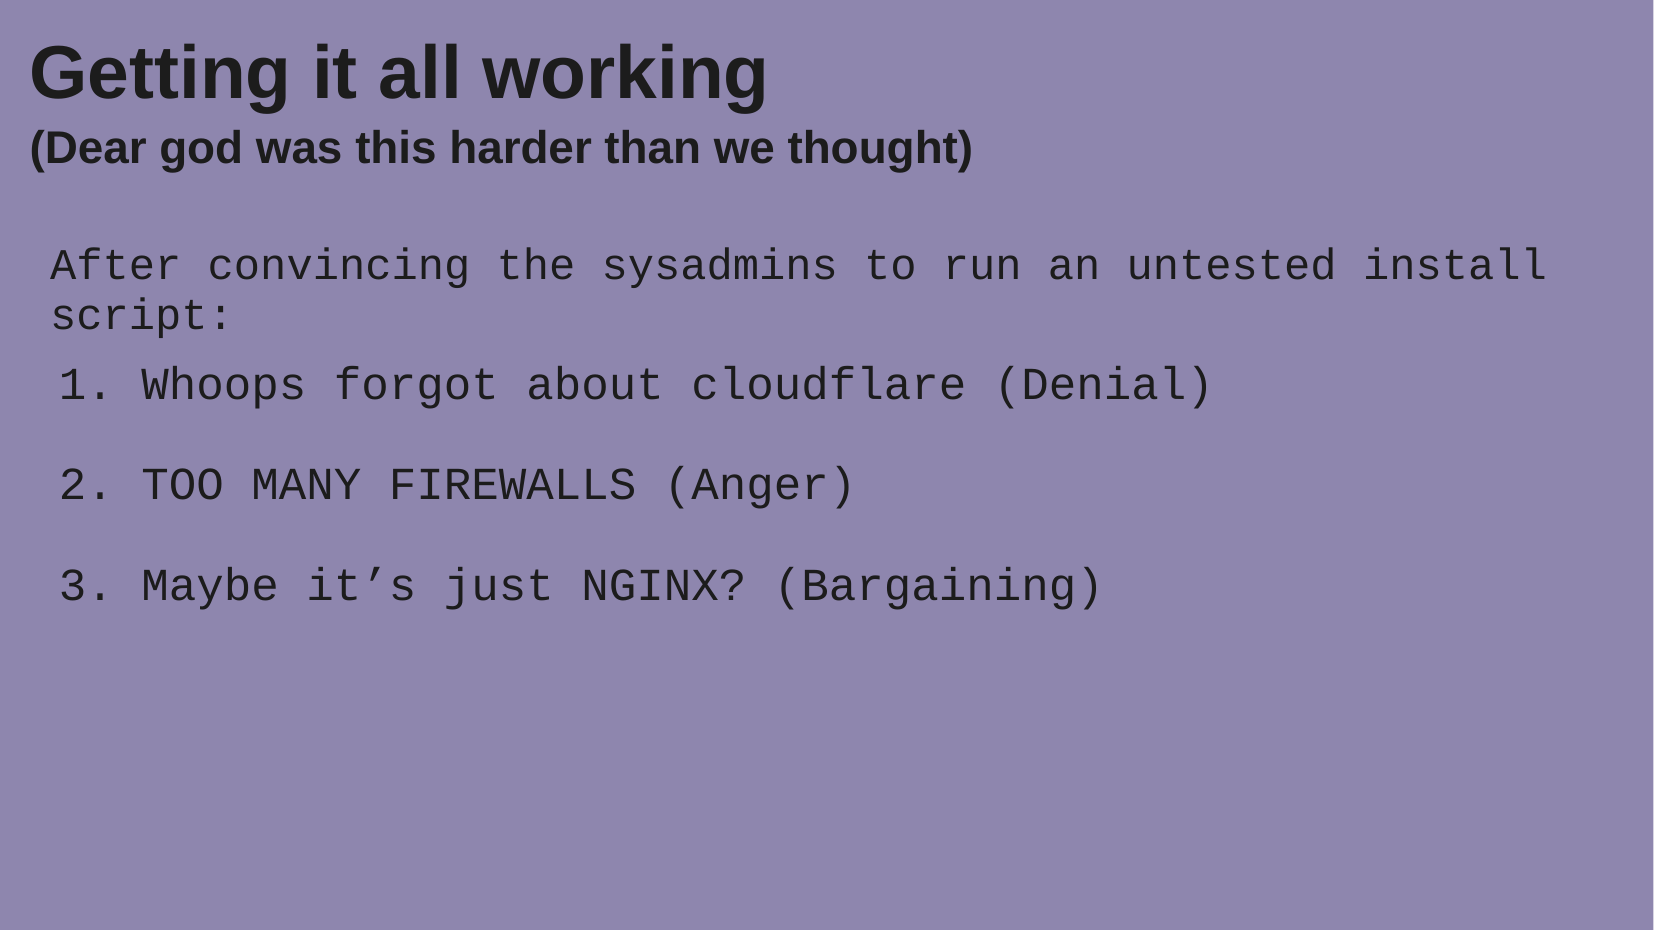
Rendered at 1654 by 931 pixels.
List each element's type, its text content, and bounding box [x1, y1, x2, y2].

title (Dear god was this harder than we thought) [29, 88, 1536, 207]
title Getting it all working [29, 11, 1536, 88]
text_box 1. Whoops forgot about cloudflare (Denial) 2. TOO MANY FIREWALLS (Anger) 3. Maybe it’s just NGINX? (Bargaining) [0, 354, 1536, 857]
text_box After convincing the sysadmins to run an untested install script: [0, 236, 1565, 355]
